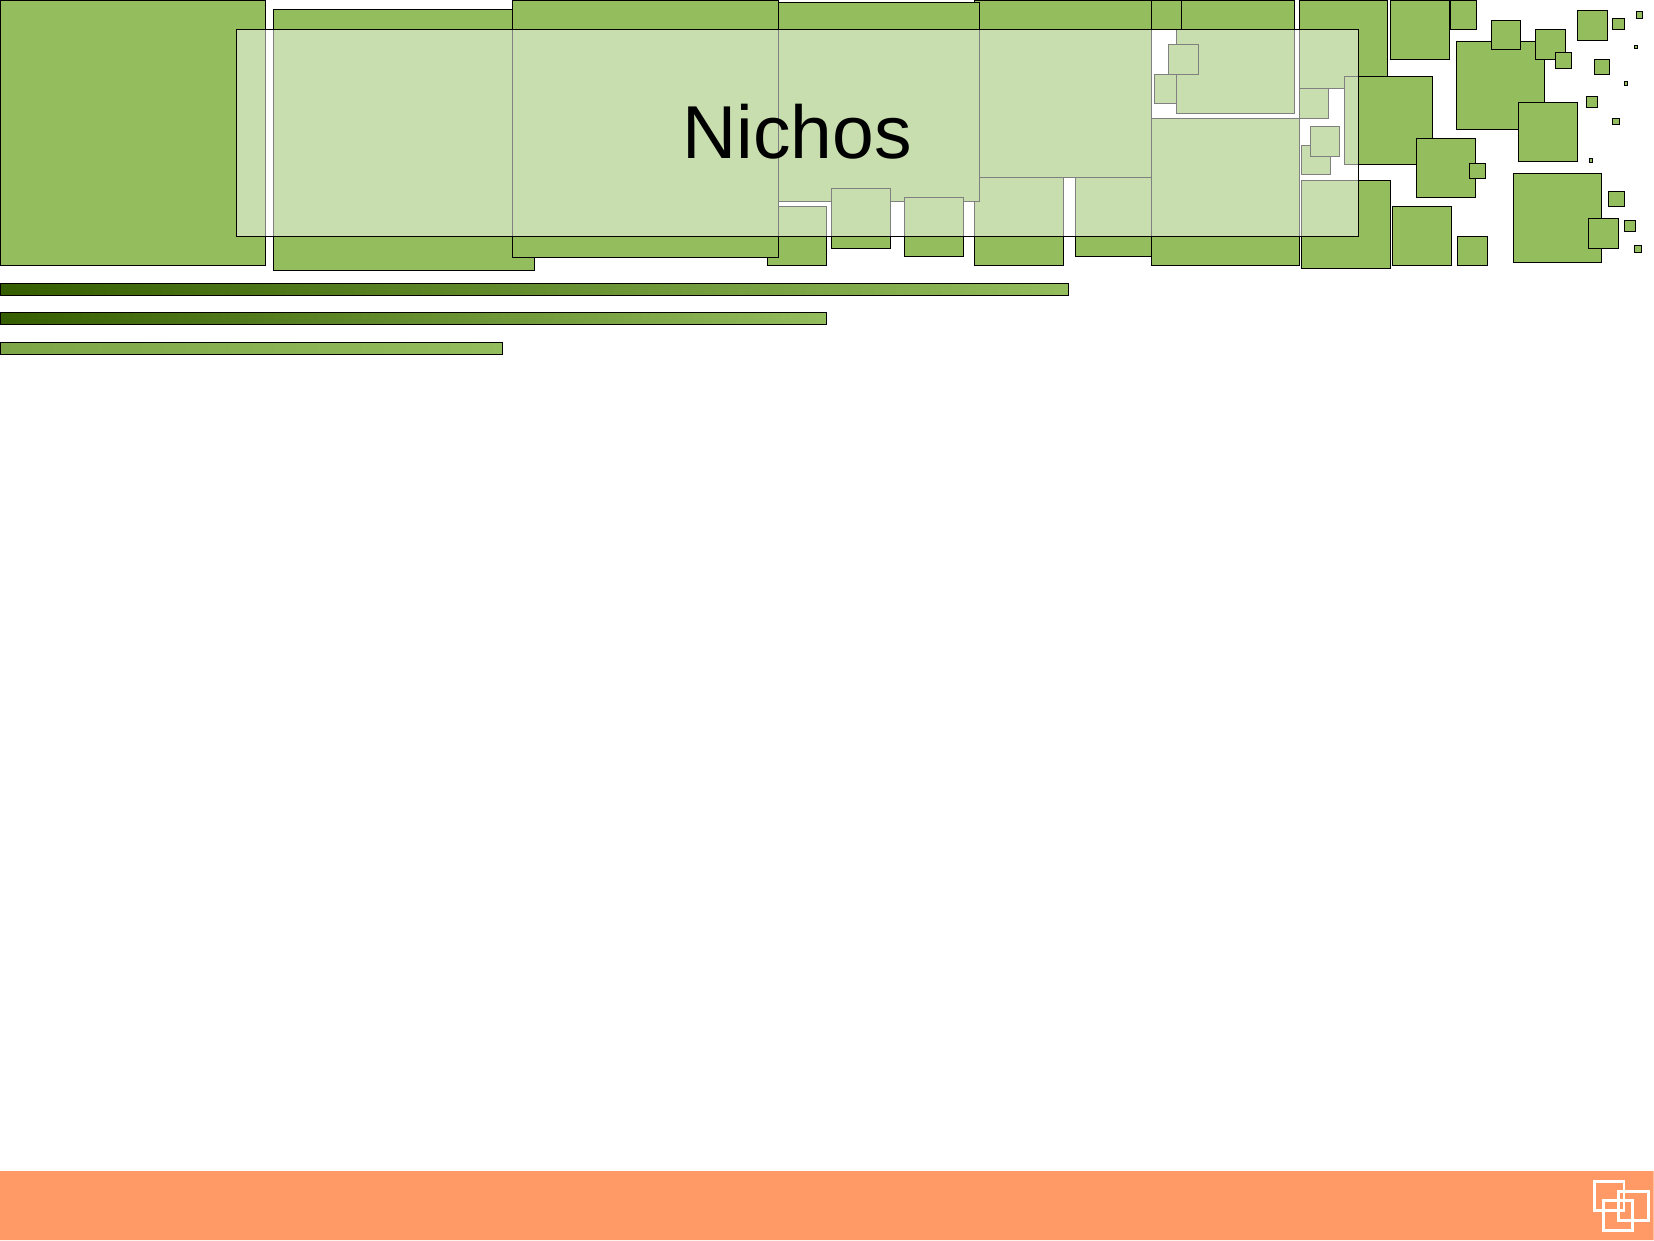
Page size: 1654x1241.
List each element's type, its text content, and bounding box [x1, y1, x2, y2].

title Nichos [265, 36, 1329, 230]
